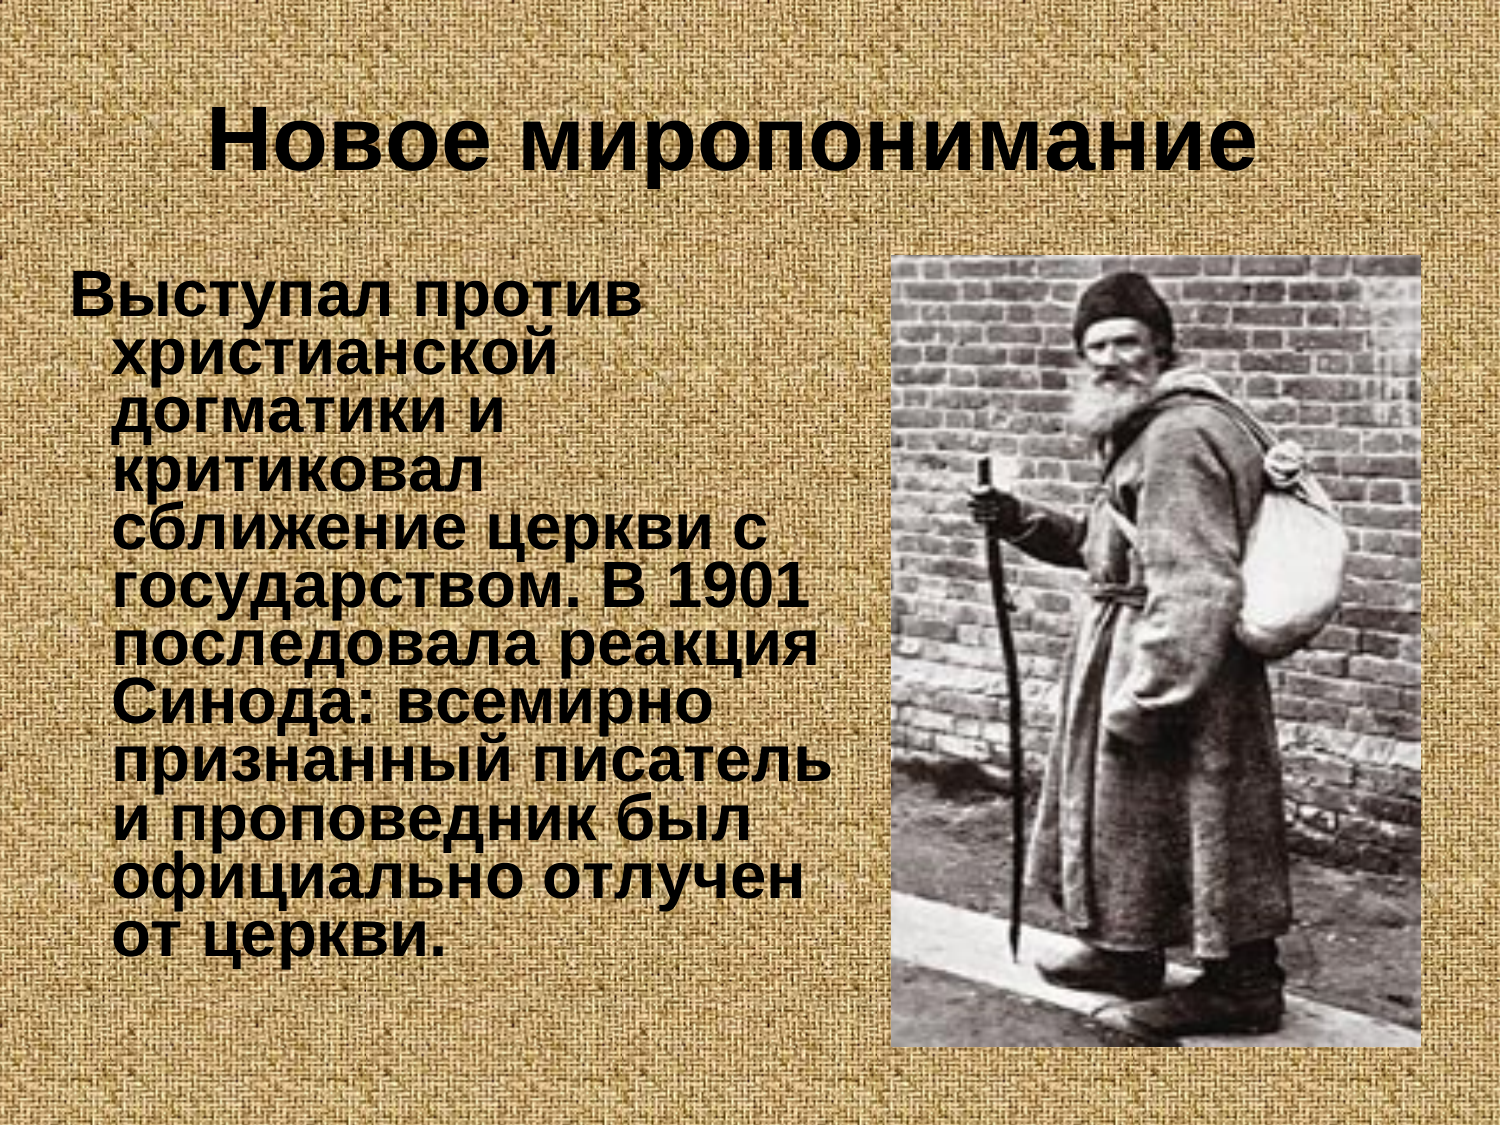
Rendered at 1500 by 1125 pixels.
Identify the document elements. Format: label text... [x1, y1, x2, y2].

picture [0, 0, 1500, 1125]
title Новое миропонимание [41, 45, 1425, 233]
list Выступал против христианской догматики и критиковал сближение церкви с государством. В 1901 последовала реакция Синода: всемирно признанный писатель и проповедник был официально отлучен от церкви. [41, 262, 857, 1005]
